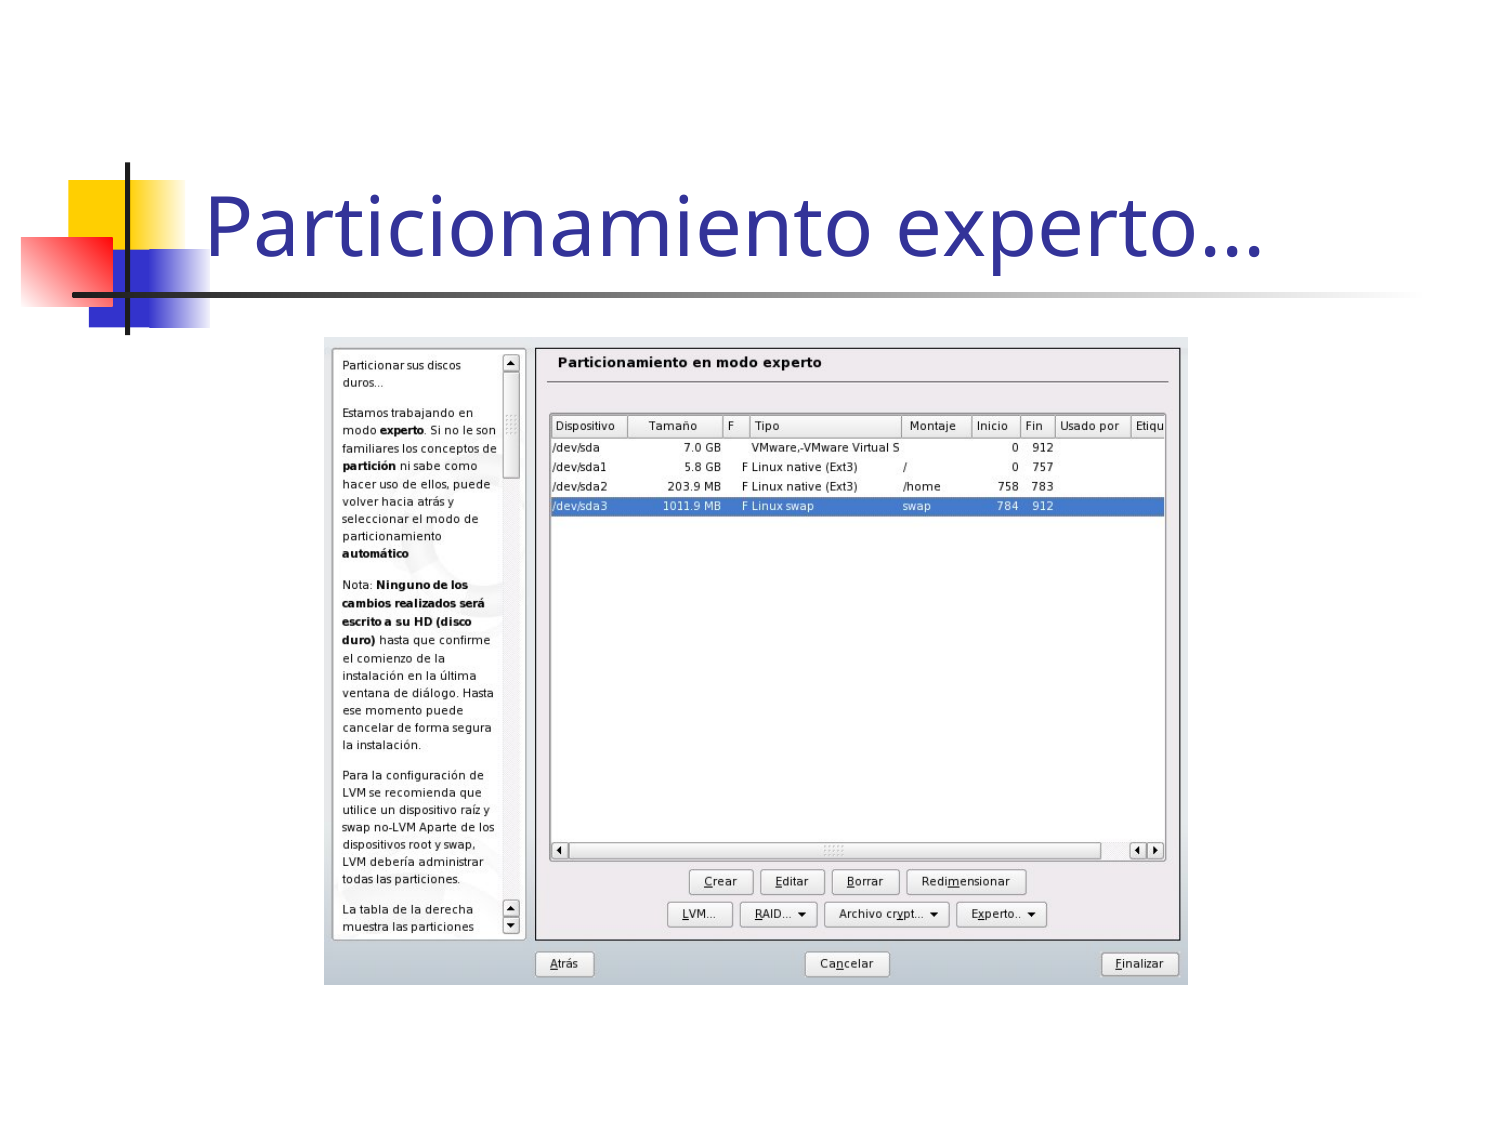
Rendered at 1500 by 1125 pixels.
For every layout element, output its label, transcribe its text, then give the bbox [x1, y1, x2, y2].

title Particionamiento experto... [188, 101, 1468, 289]
picture [324, 337, 1188, 985]
